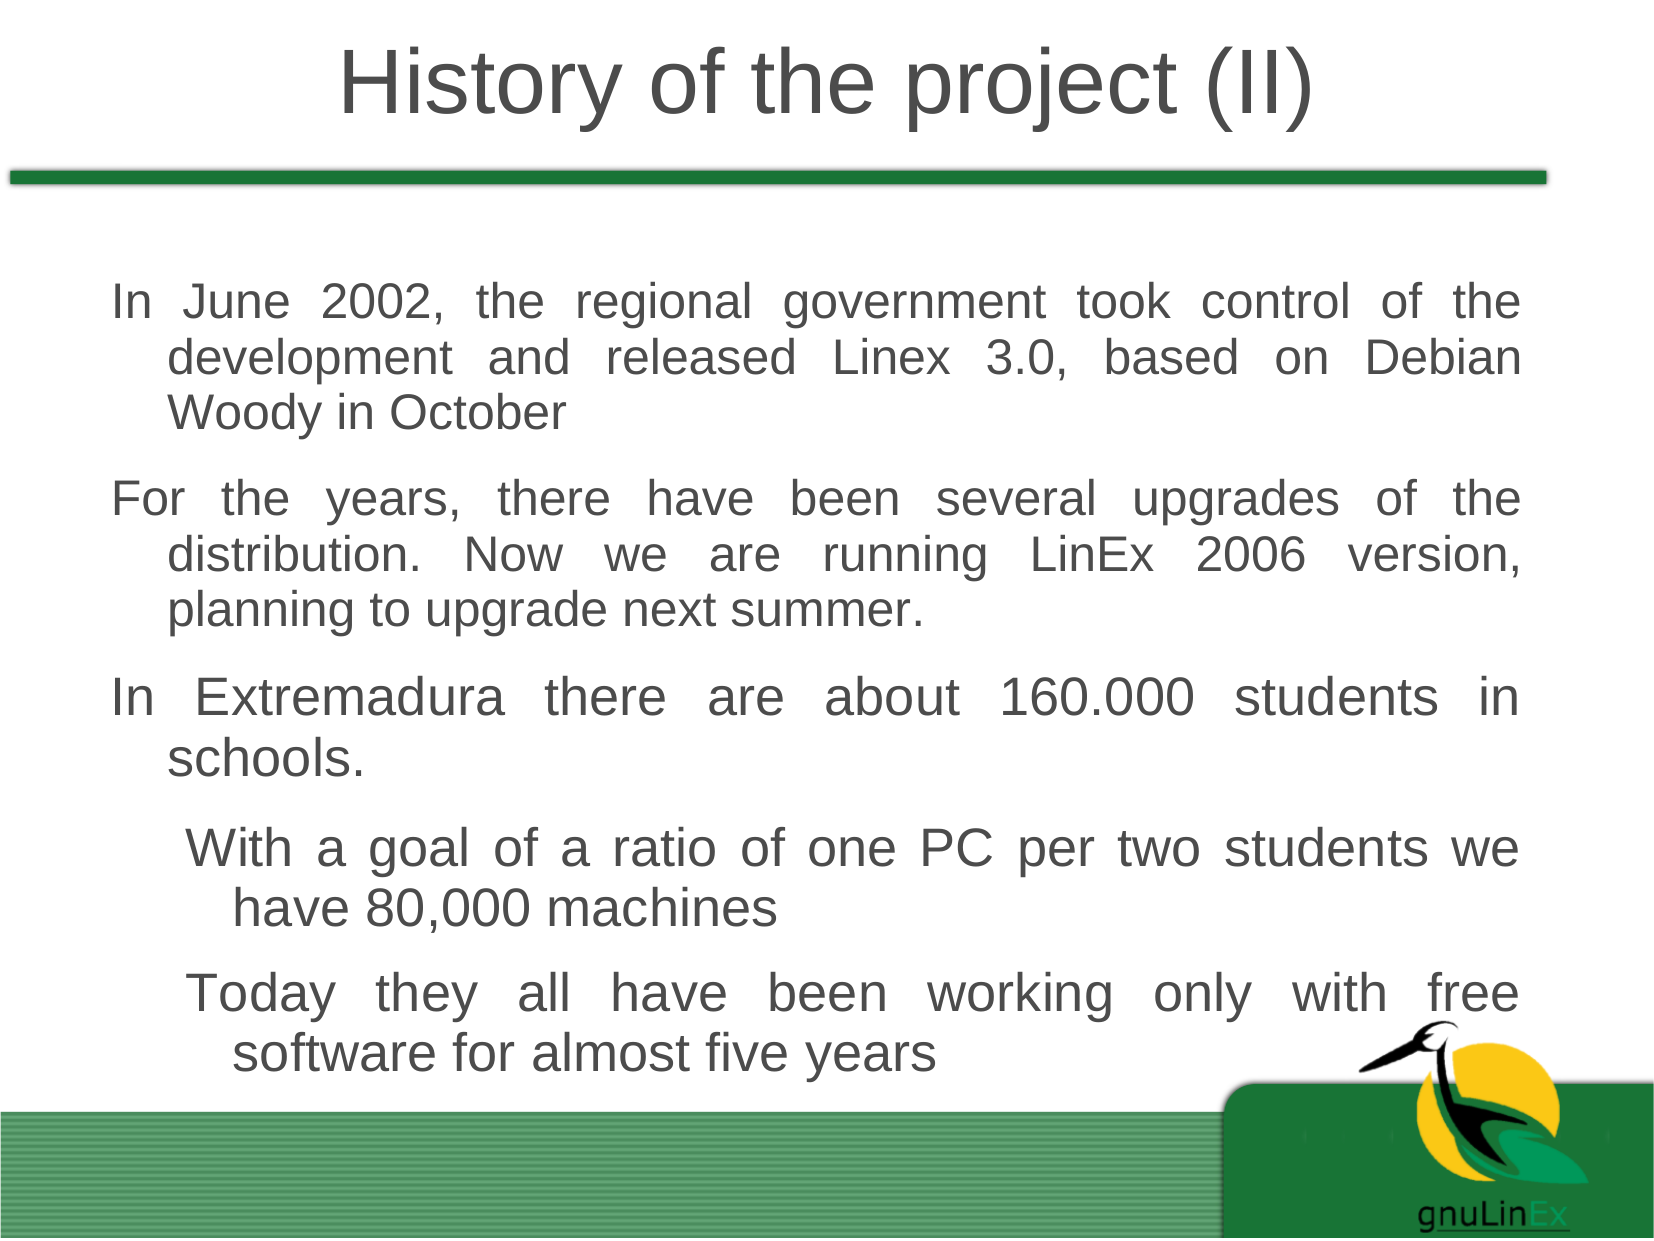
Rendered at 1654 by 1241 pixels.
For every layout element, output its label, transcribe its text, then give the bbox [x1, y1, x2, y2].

title History of the project (II) [121, 0, 1534, 164]
picture [0, 0, 1654, 1238]
list In June 2002, the regional government took control of the development and released Linex 3.0, based on Debian Woody in October For the years, there have been several upgrades of the distribution. Now we are running LinEx 2006 version, planning to upgrade next summer. In Extremadura there are about 160.000 students in schools. With a goal of a ratio of one PC per two students we have 80,000 machines Today they all have been working only with free software for almost five years [110, 273, 1523, 977]
